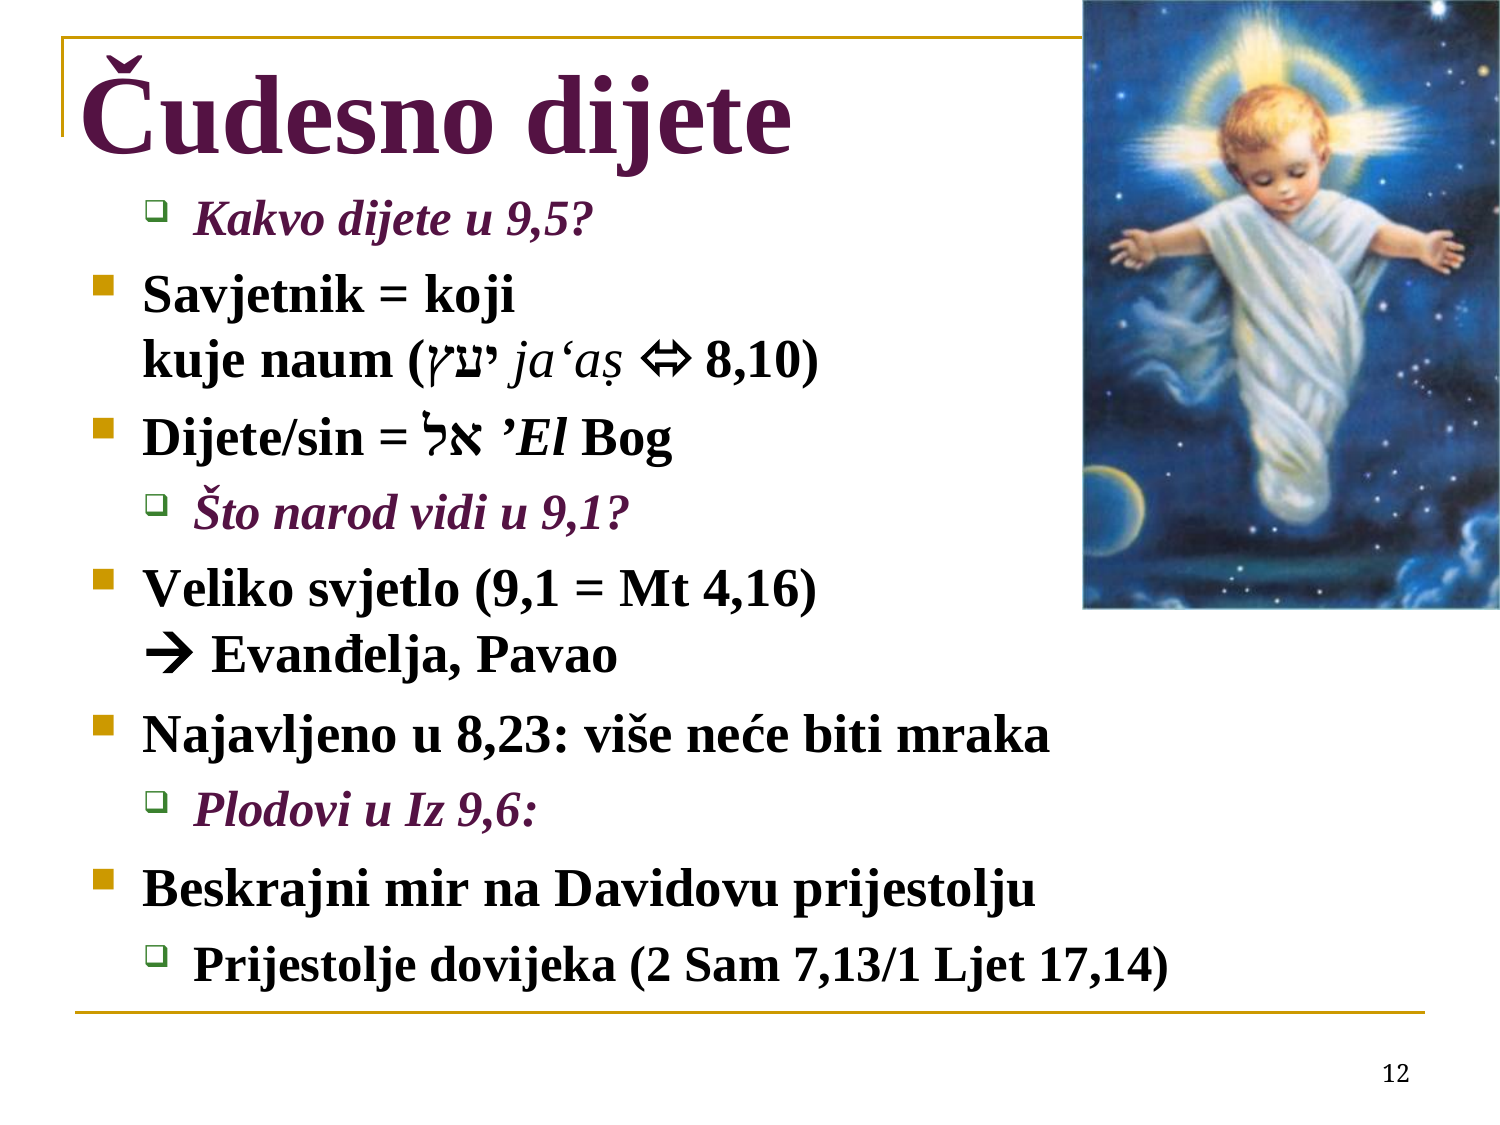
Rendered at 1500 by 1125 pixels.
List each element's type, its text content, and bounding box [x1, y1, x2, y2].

title Čudesno dijete [63, 33, 1082, 221]
list Kakvo dijete u 9,5? Savjetnik = koji kuje naum (יעץ ja‘aṣ  8,10) Dijete/sin = אל ’El Bog Što narod vidi u 9,1? Veliko svjetlo (9,1 = Mt 4,16)  Evanđelja, Pavao Najavljeno u 8,23: više neće biti mraka Plodovi u Iz 9,6: Beskrajni mir na Davidovu prijestolju Prijestolje dovijeka (2 Sam 7,13/1 Ljet 17,14) [74, 177, 1459, 1000]
picture [1082, 0, 1500, 610]
text_box <number> [1074, 1024, 1426, 1100]
